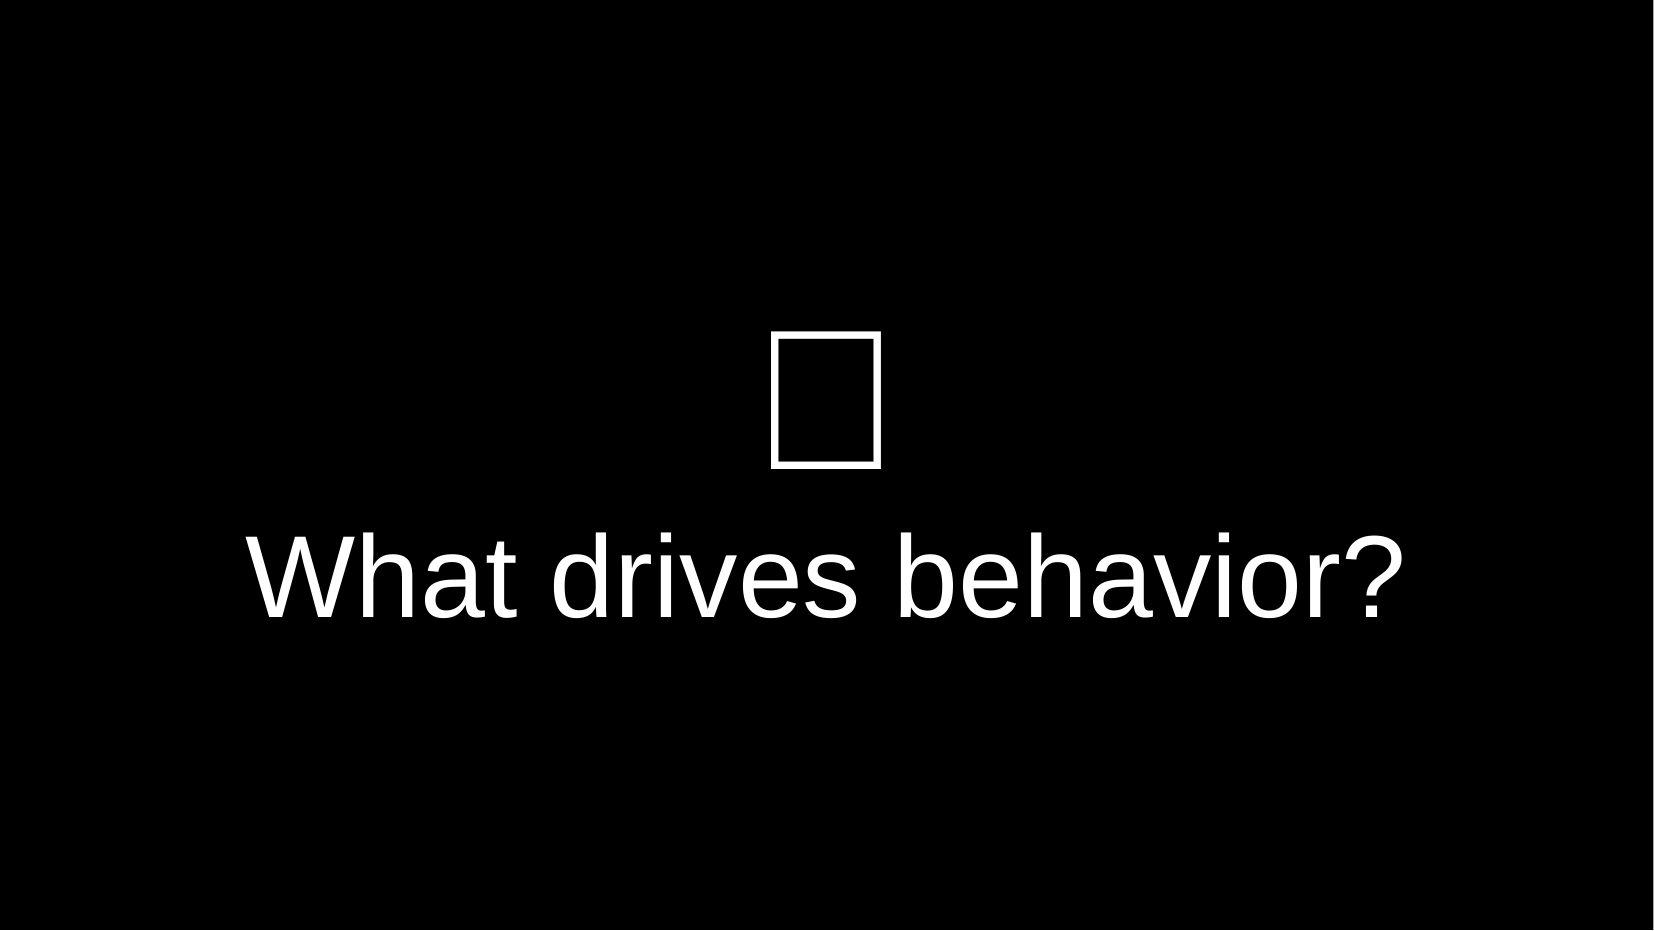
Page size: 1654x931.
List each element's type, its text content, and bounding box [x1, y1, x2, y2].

subtitle 🤔 What drives behavior? [82, 0, 1571, 931]
